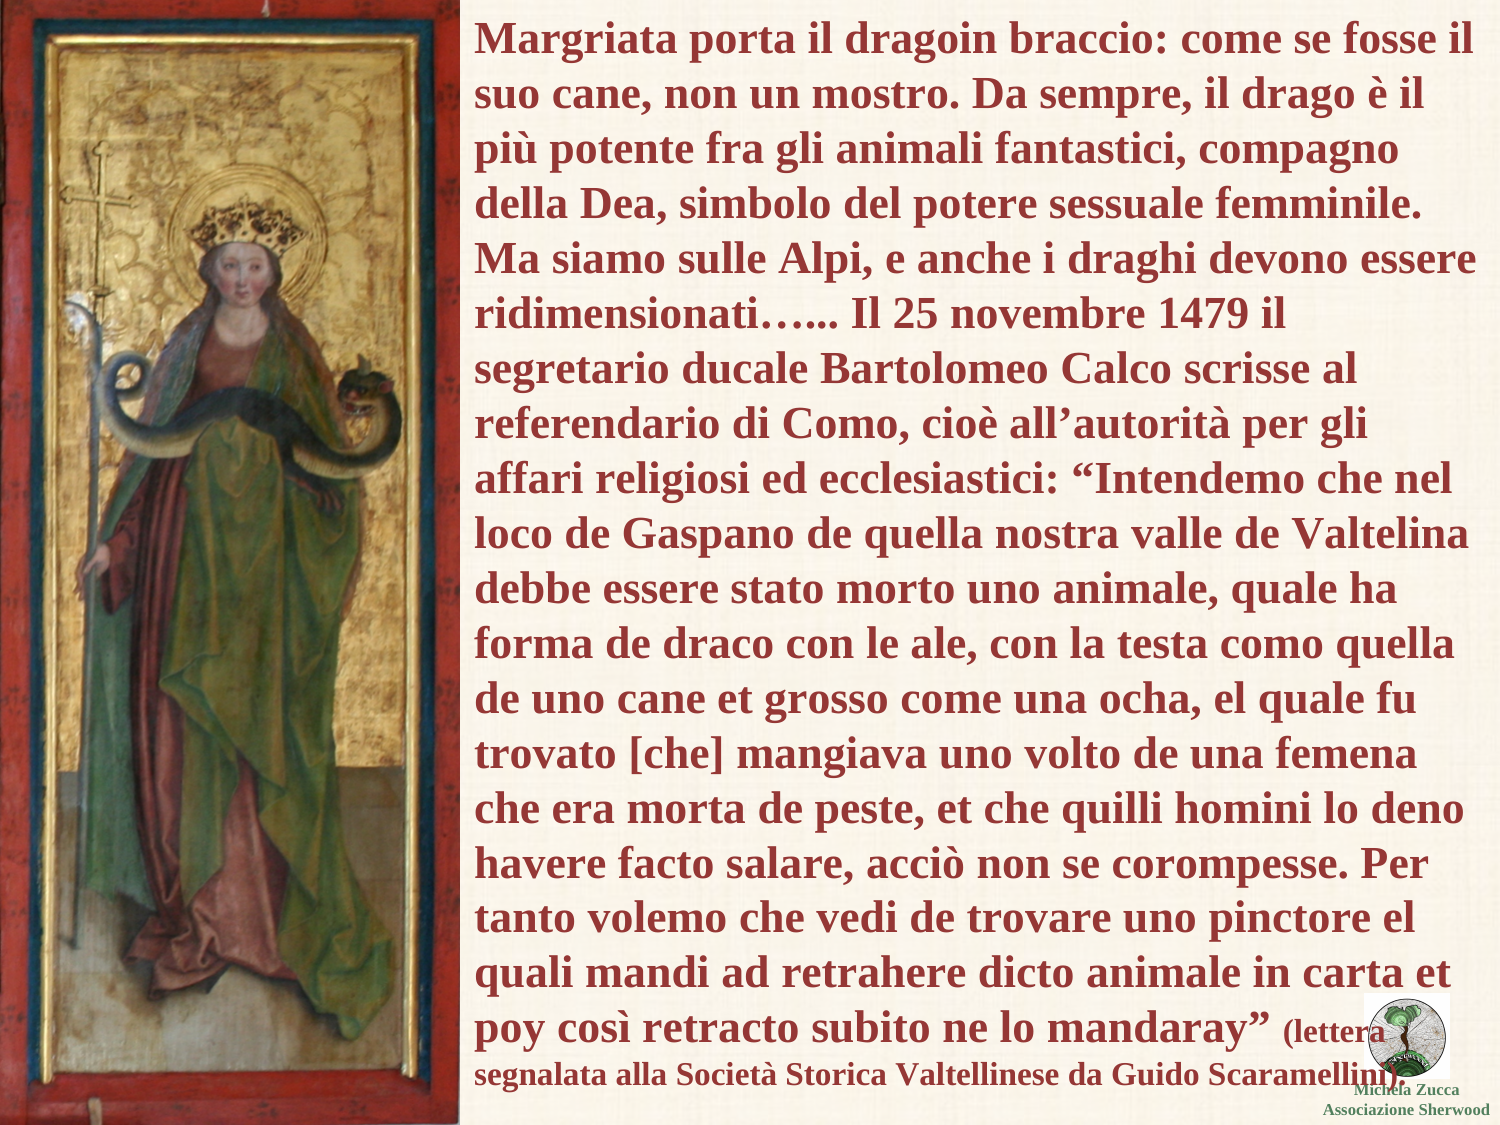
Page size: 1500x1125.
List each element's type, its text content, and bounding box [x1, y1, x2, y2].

text_box Margriata porta il dragoin braccio: come se fosse il suo cane, non un mostro. Da sempre, il drago è il più potente fra gli animali fantastici, compagno della Dea, simbolo del potere sessuale femminile. Ma siamo sulle Alpi, e anche i draghi devono essere ridimensionati…... Il 25 novembre 1479 il segretario ducale Bartolomeo Calco scrisse al referendario di Como, cioè all’autorità per gli affari religiosi ed ecclesiastici: “Intendemo che nel loco de Gaspano de quella nostra valle de Valtelina debbe essere stato morto uno animale, quale ha forma de draco con le ale, con la testa como quella de uno cane et grosso come una ocha, el quale fu trovato [che] mangiava uno volto de una femena che era morta de peste, et che quilli homini lo deno havere facto salare, acciò non se corompesse. Per tanto volemo che vedi de trovare uno pinctore el quali mandi ad retrahere dicto animale in carta et poy così retracto subito ne lo mandaray” (lettera segnalata alla Società Storica Valtellinese da Guido Scaramellini). [460, 0, 1500, 1111]
text_box Michela Zucca Associazione Sherwood [1307, 1111, 1500, 1125]
picture [0, 0, 460, 1125]
